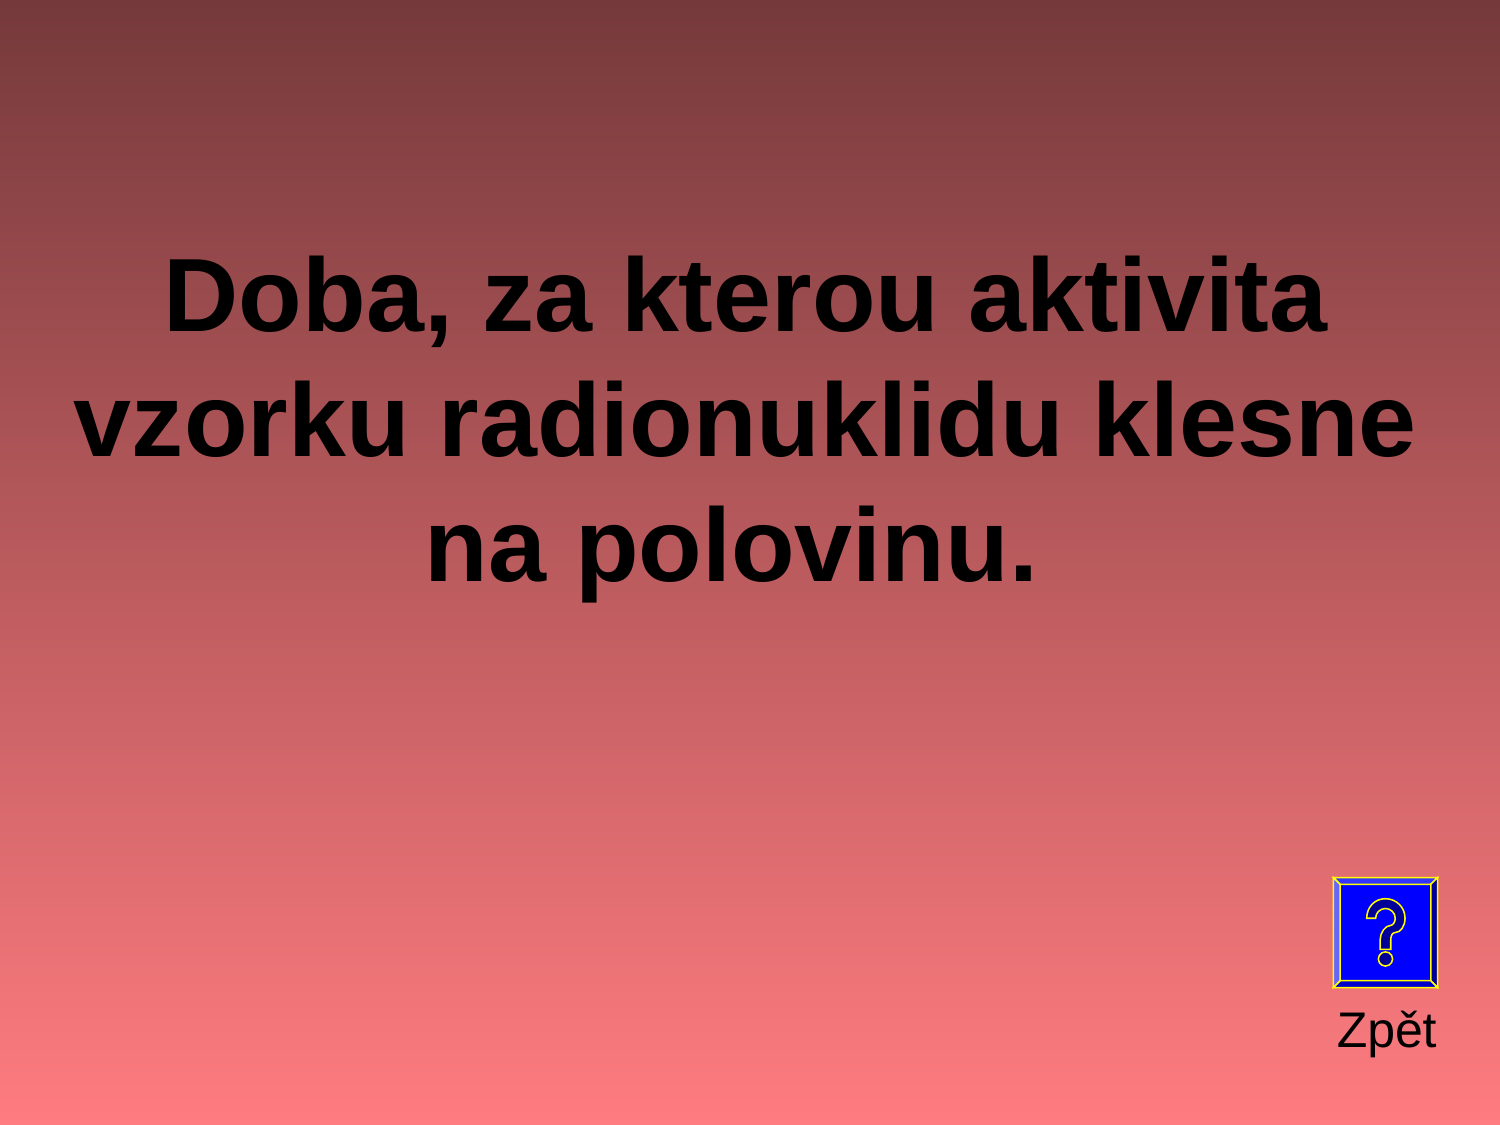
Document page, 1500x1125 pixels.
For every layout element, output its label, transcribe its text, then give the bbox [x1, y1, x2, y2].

text_box Doba, za kterou aktivita vzorku radionuklidu klesne na polovinu. [55, 219, 1438, 611]
text_box Zpět [1274, 990, 1500, 1066]
text_box [1334, 877, 1438, 988]
